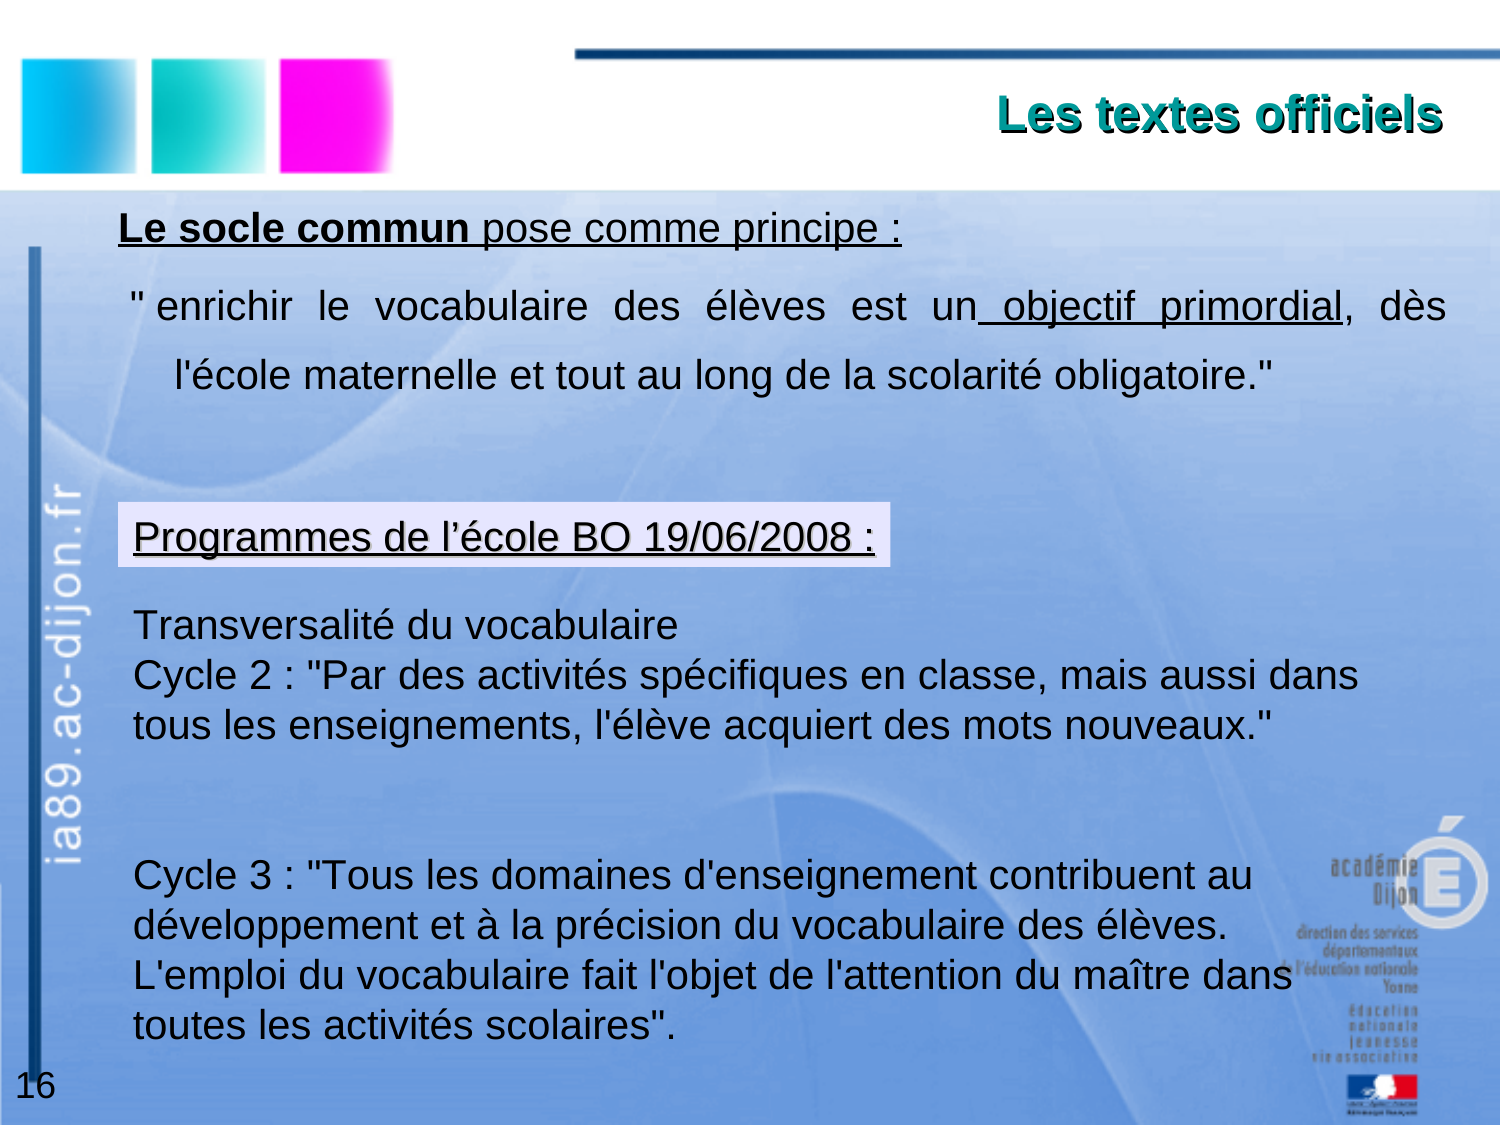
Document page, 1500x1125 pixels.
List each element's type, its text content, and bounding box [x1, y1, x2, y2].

title Les textes officiels [425, 42, 1459, 185]
text_box Programmes de l’école BO 19/06/2008 : [118, 501, 891, 567]
subtitle Le socle commun pose comme principe : " enrichir le vocabulaire des élèves est un objectif primordial, dès l'école maternelle et tout au long de la scolarité obligatoire." [118, 186, 1447, 394]
text_box <numéro> [0, 1054, 657, 1125]
text_box Transversalité du vocabulaire Cycle 2 : "Par des activités spécifiques en classe, mais aussi dans tous les enseignements, l'élève acquiert des mots nouveaux." Cycle 3 : "Tous les domaines d'enseignement contribuent au développement et à la précision du vocabulaire des élèves. L'emploi du vocabulaire fait l'objet de l'attention du maître dans toutes les activités scolaires". [118, 590, 1418, 1106]
picture [0, 0, 1500, 1125]
